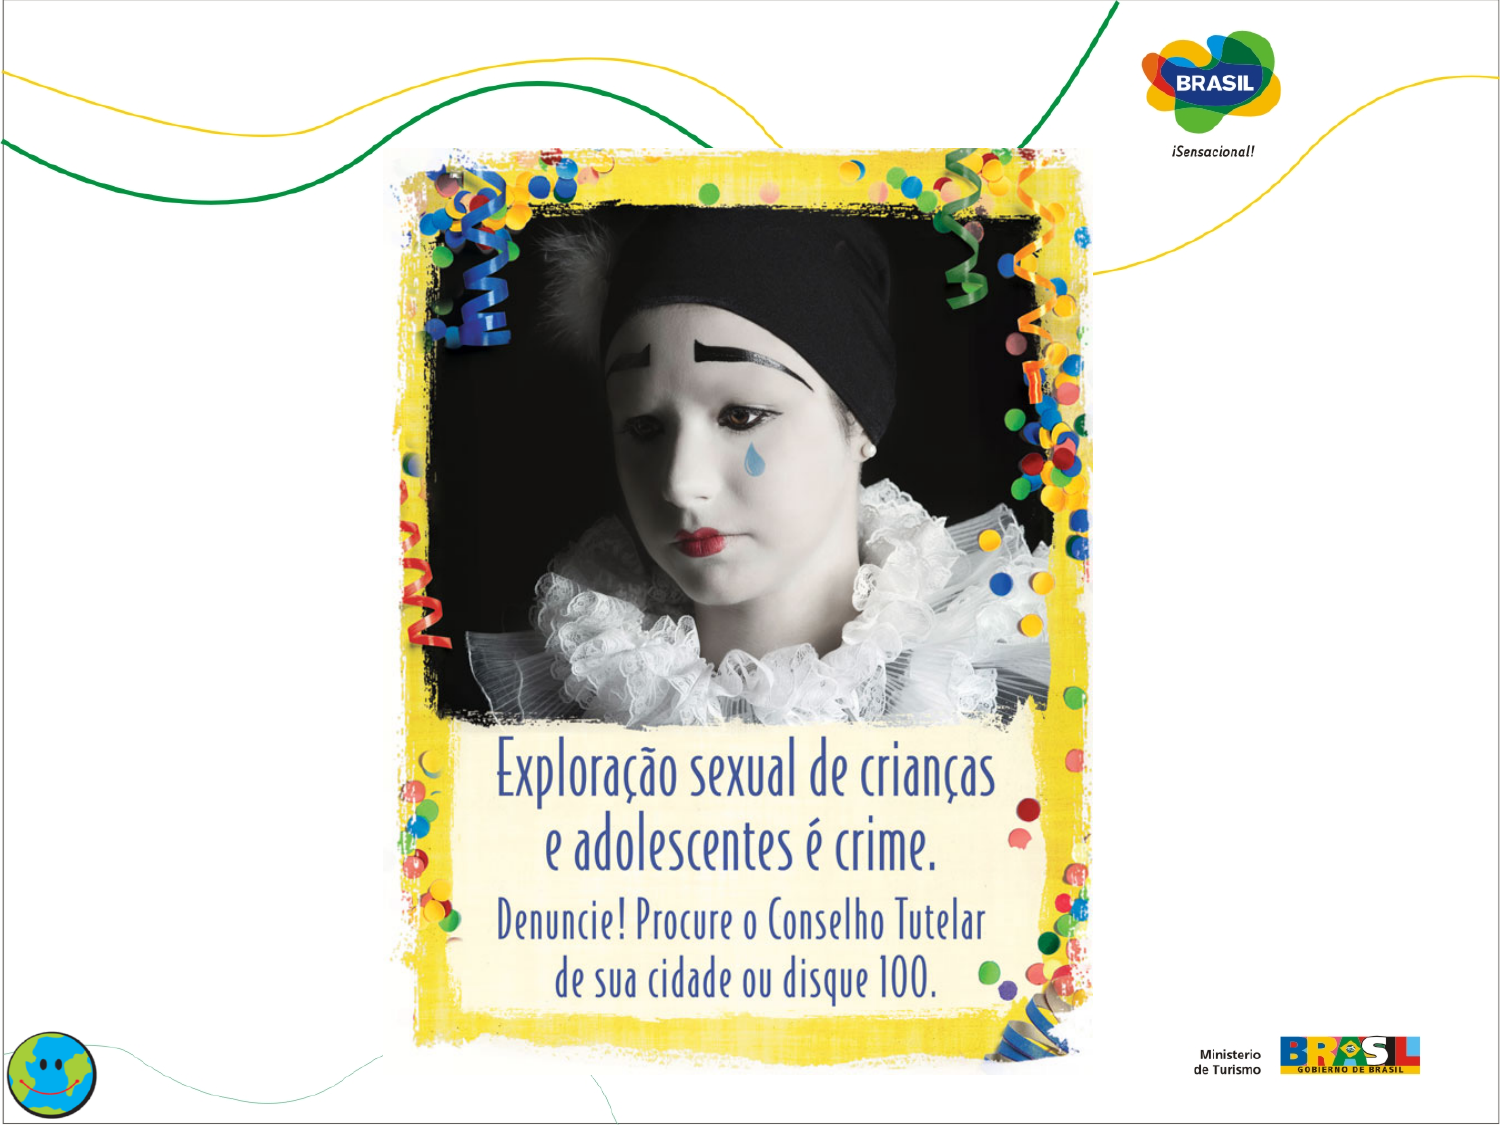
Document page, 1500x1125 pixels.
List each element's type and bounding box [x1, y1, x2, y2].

picture [0, 0, 1500, 1125]
text_box [960, 1031, 1184, 1090]
